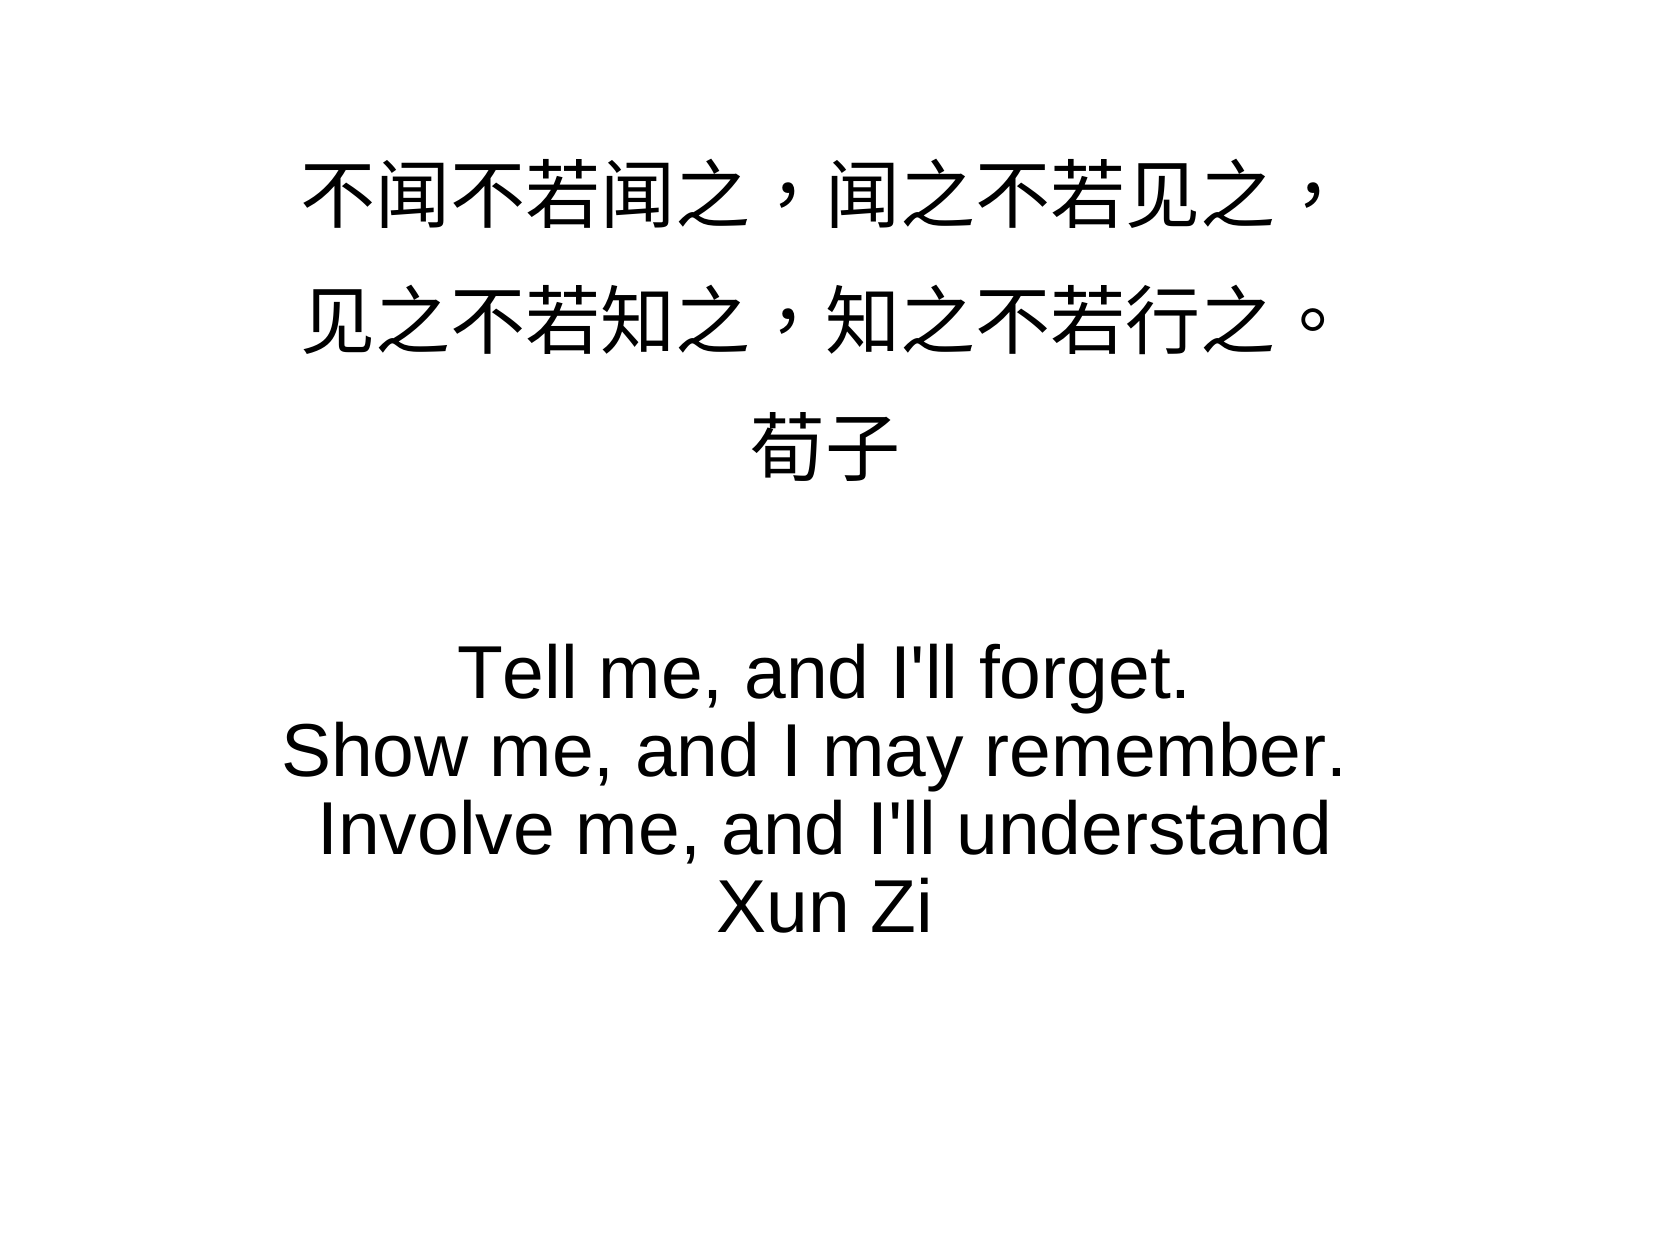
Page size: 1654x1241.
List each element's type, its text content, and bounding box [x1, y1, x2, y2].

text_box 不闻不若闻之，闻之不若见之， 见之不若知之，知之不若行之。 荀子 Tell me, and I'll forget. Show me, and I may remember. Involve me, and I'll understand Xun Zi [112, 150, 1538, 1088]
